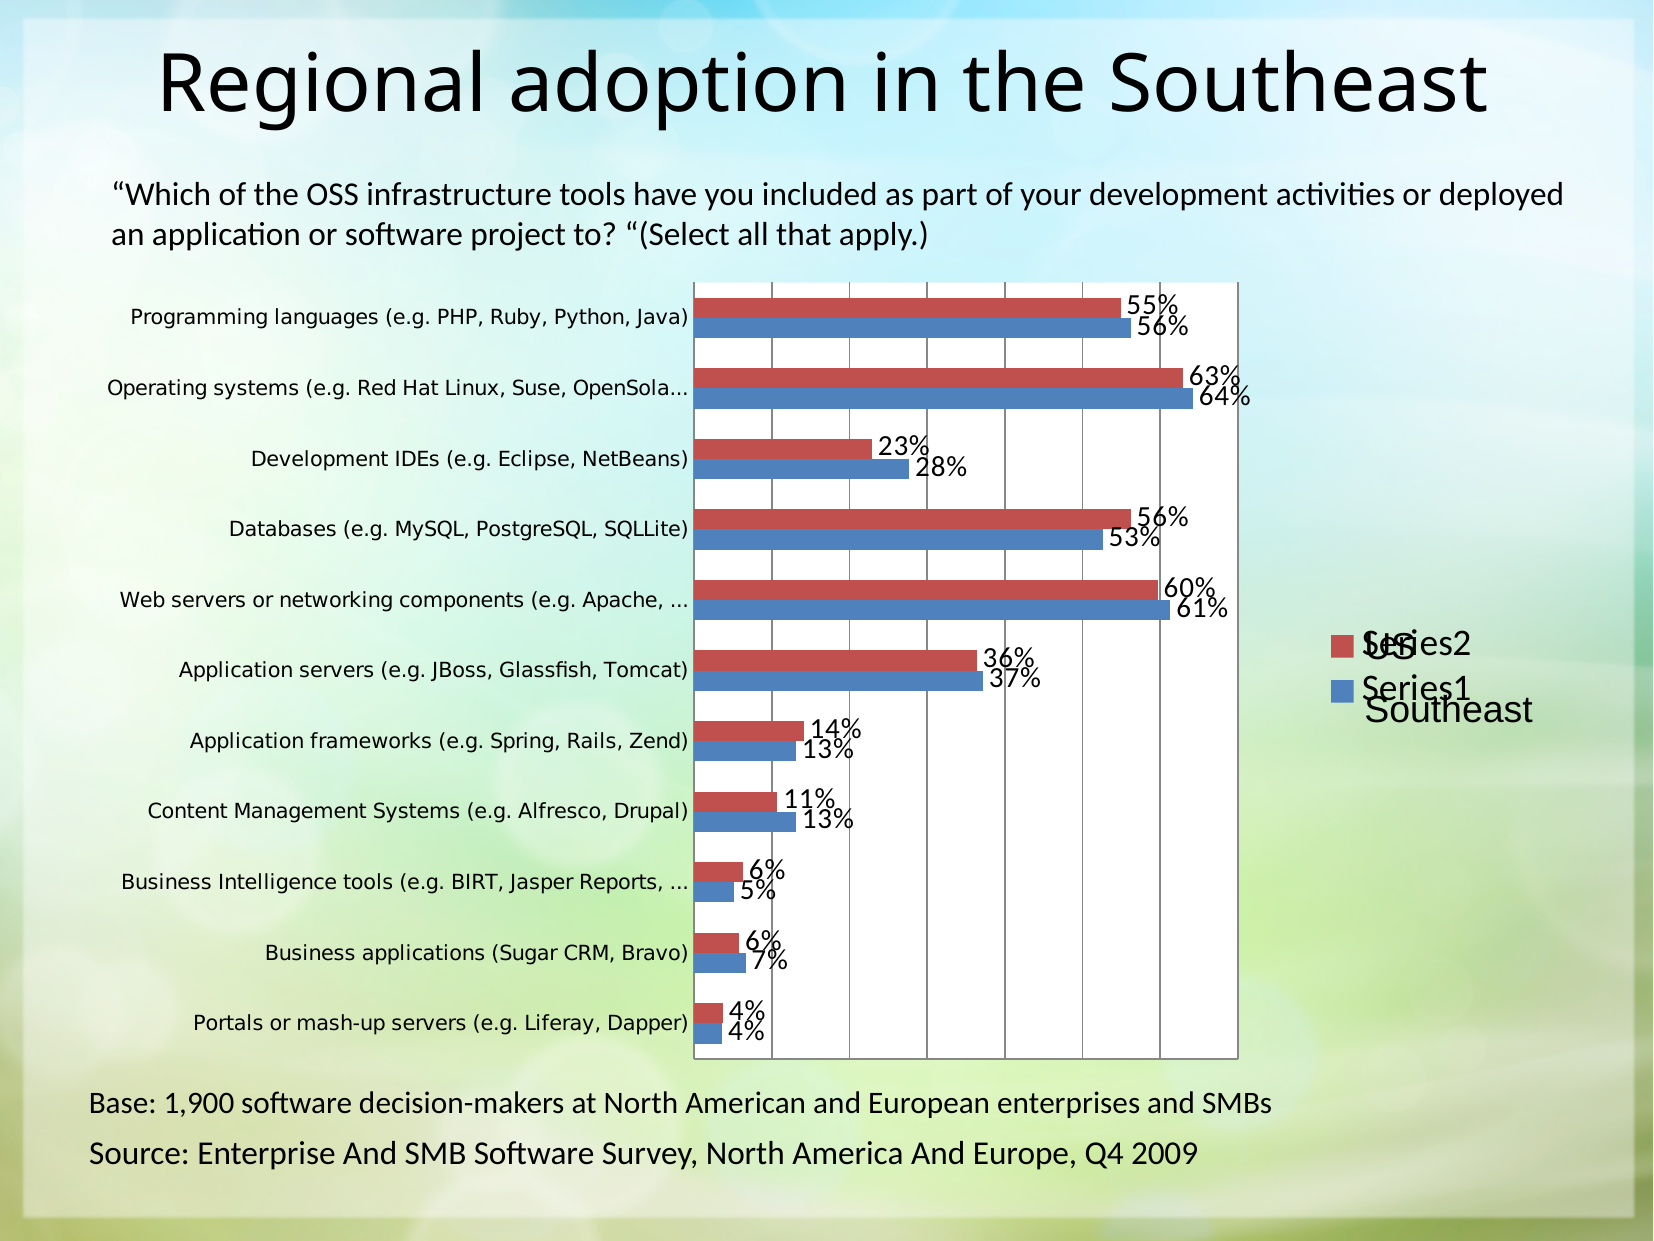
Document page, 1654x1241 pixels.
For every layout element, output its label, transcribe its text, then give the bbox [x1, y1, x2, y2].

text_box US [1349, 618, 1466, 676]
text_box Source: Enterprise And SMB Software Survey, North America And Europe, Q4 2009 [89, 1131, 1568, 1172]
text_box Base: 1,900 software decision-makers at North American and European enterprises and SMBs [73, 1072, 1651, 1128]
chart [96, 261, 1565, 1072]
picture [0, 0, 1654, 1241]
text_box Southeast [1349, 680, 1653, 738]
title Regional adoption in the Southeast [79, 16, 1568, 144]
text_box “Which of the OSS infrastructure tools have you included as part of your development activities or deployed an application or software project to? “(Select all that apply.) [96, 165, 1584, 260]
